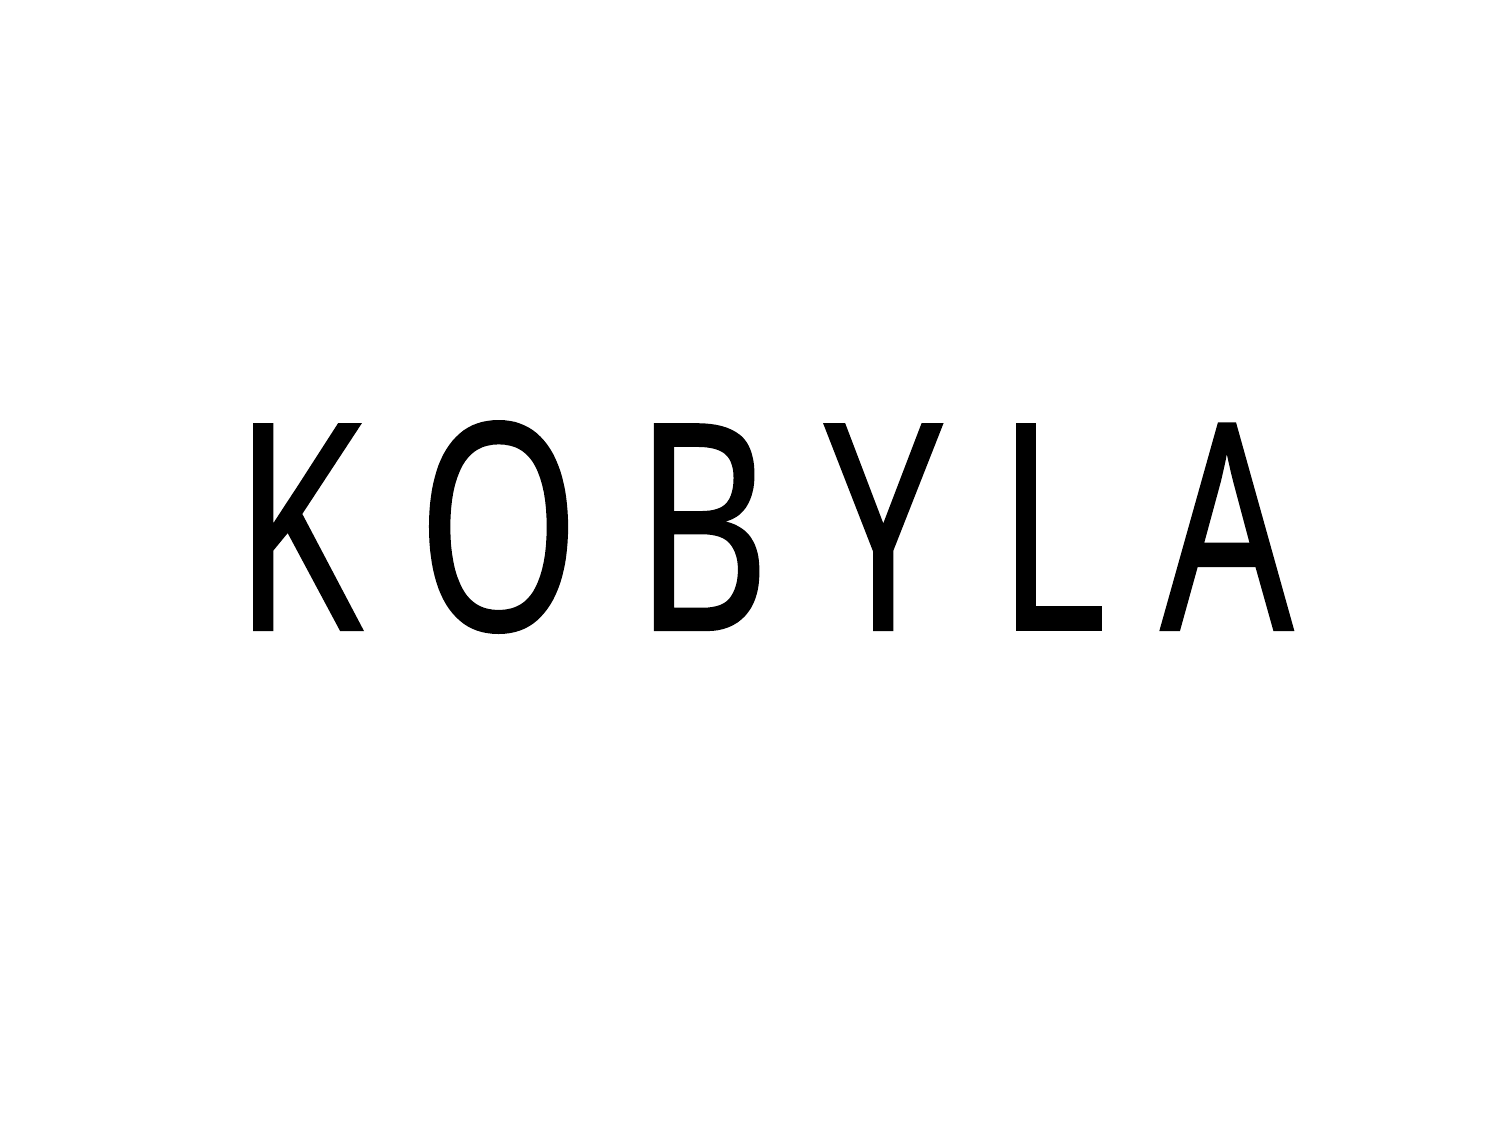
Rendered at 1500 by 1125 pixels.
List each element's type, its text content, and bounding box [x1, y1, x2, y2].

text_box K O B Y L A [1016, 424, 1101, 631]
text_box K O B Y L A [429, 420, 568, 634]
text_box K O B Y L A [824, 424, 943, 631]
text_box K O B Y L A [1160, 423, 1294, 631]
text_box K O B Y L A [654, 423, 759, 631]
text_box K O B Y L A [253, 423, 363, 631]
